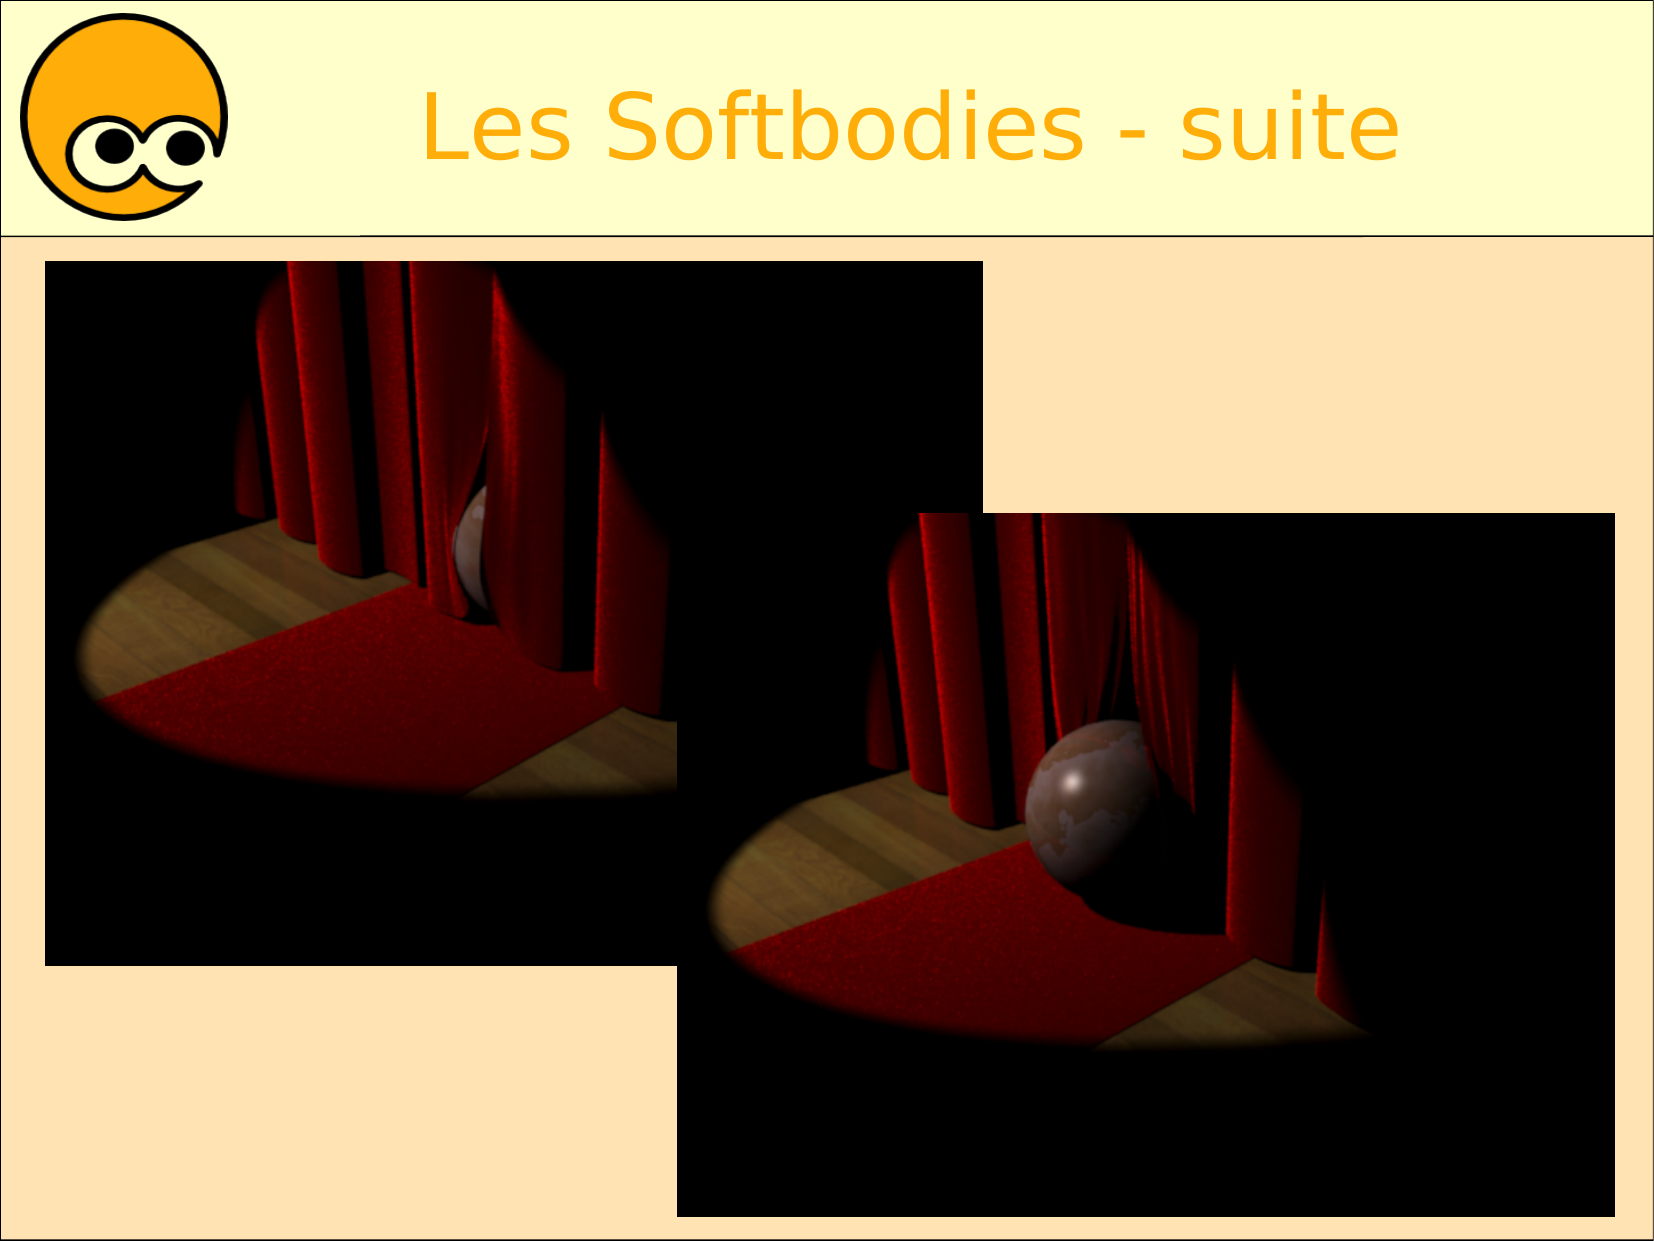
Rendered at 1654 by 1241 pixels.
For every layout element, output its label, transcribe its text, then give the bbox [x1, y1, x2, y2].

title Les Softbodies - suite [252, 49, 1571, 207]
picture [45, 261, 1615, 1217]
picture [20, 13, 228, 221]
